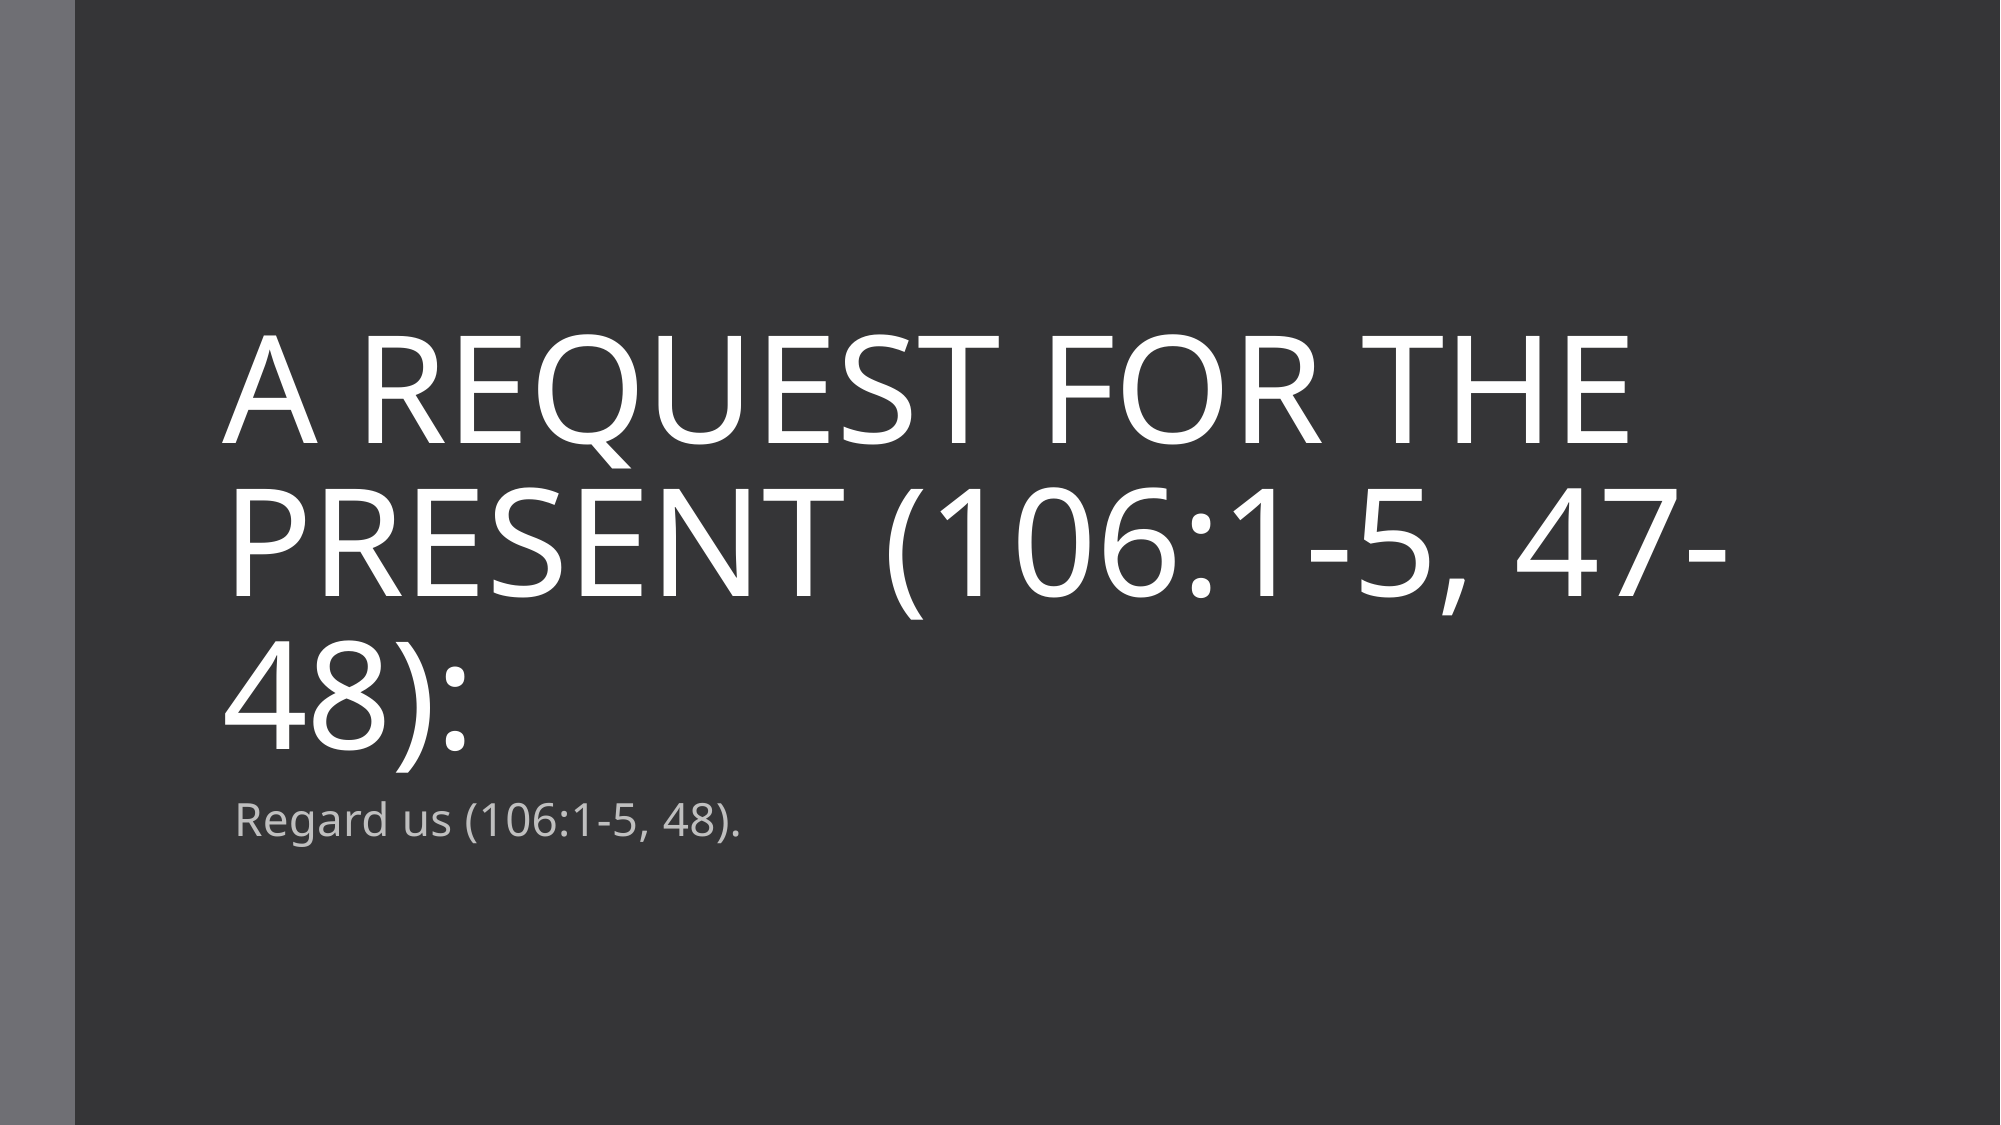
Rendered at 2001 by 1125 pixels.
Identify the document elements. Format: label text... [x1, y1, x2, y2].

subtitle Regard us (106:1-5, 48). [206, 787, 1752, 1066]
title A REQUEST FOR THE PRESENT (106:1-5, 47-48): [206, 124, 1752, 787]
